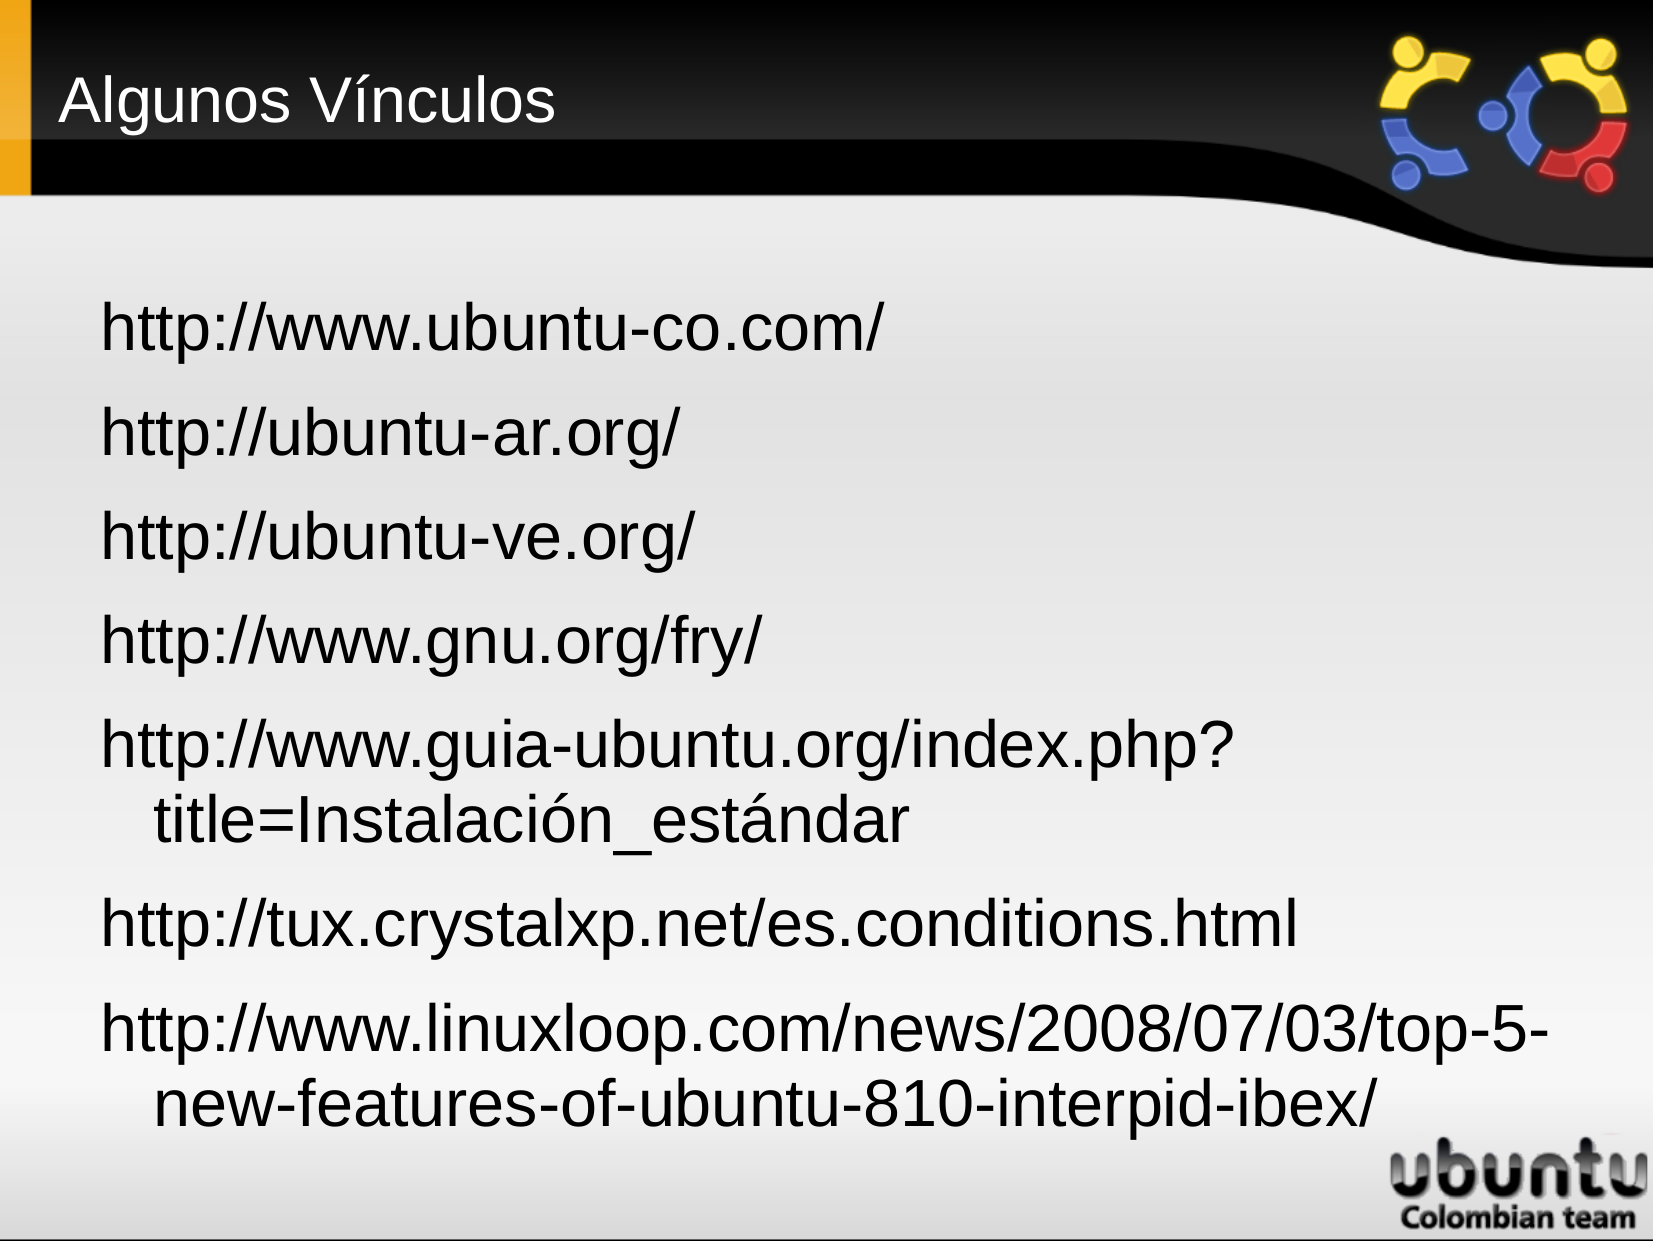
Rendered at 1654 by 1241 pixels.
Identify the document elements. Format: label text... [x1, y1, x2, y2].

list http://www.ubuntu-co.com/ http://ubuntu-ar.org/ http://ubuntu-ve.org/ http://www.gnu.org/fry/ http://www.guia-ubuntu.org/index.php?title=Instalación_estándar http://tux.crystalxp.net/es.conditions.html http://www.linuxloop.com/news/2008/07/03/top-5-new-features-of-ubuntu-810-interpid-ibex/ [82, 290, 1571, 1141]
title Algunos Vínculos [59, 41, 1376, 160]
picture [0, 0, 1653, 1241]
